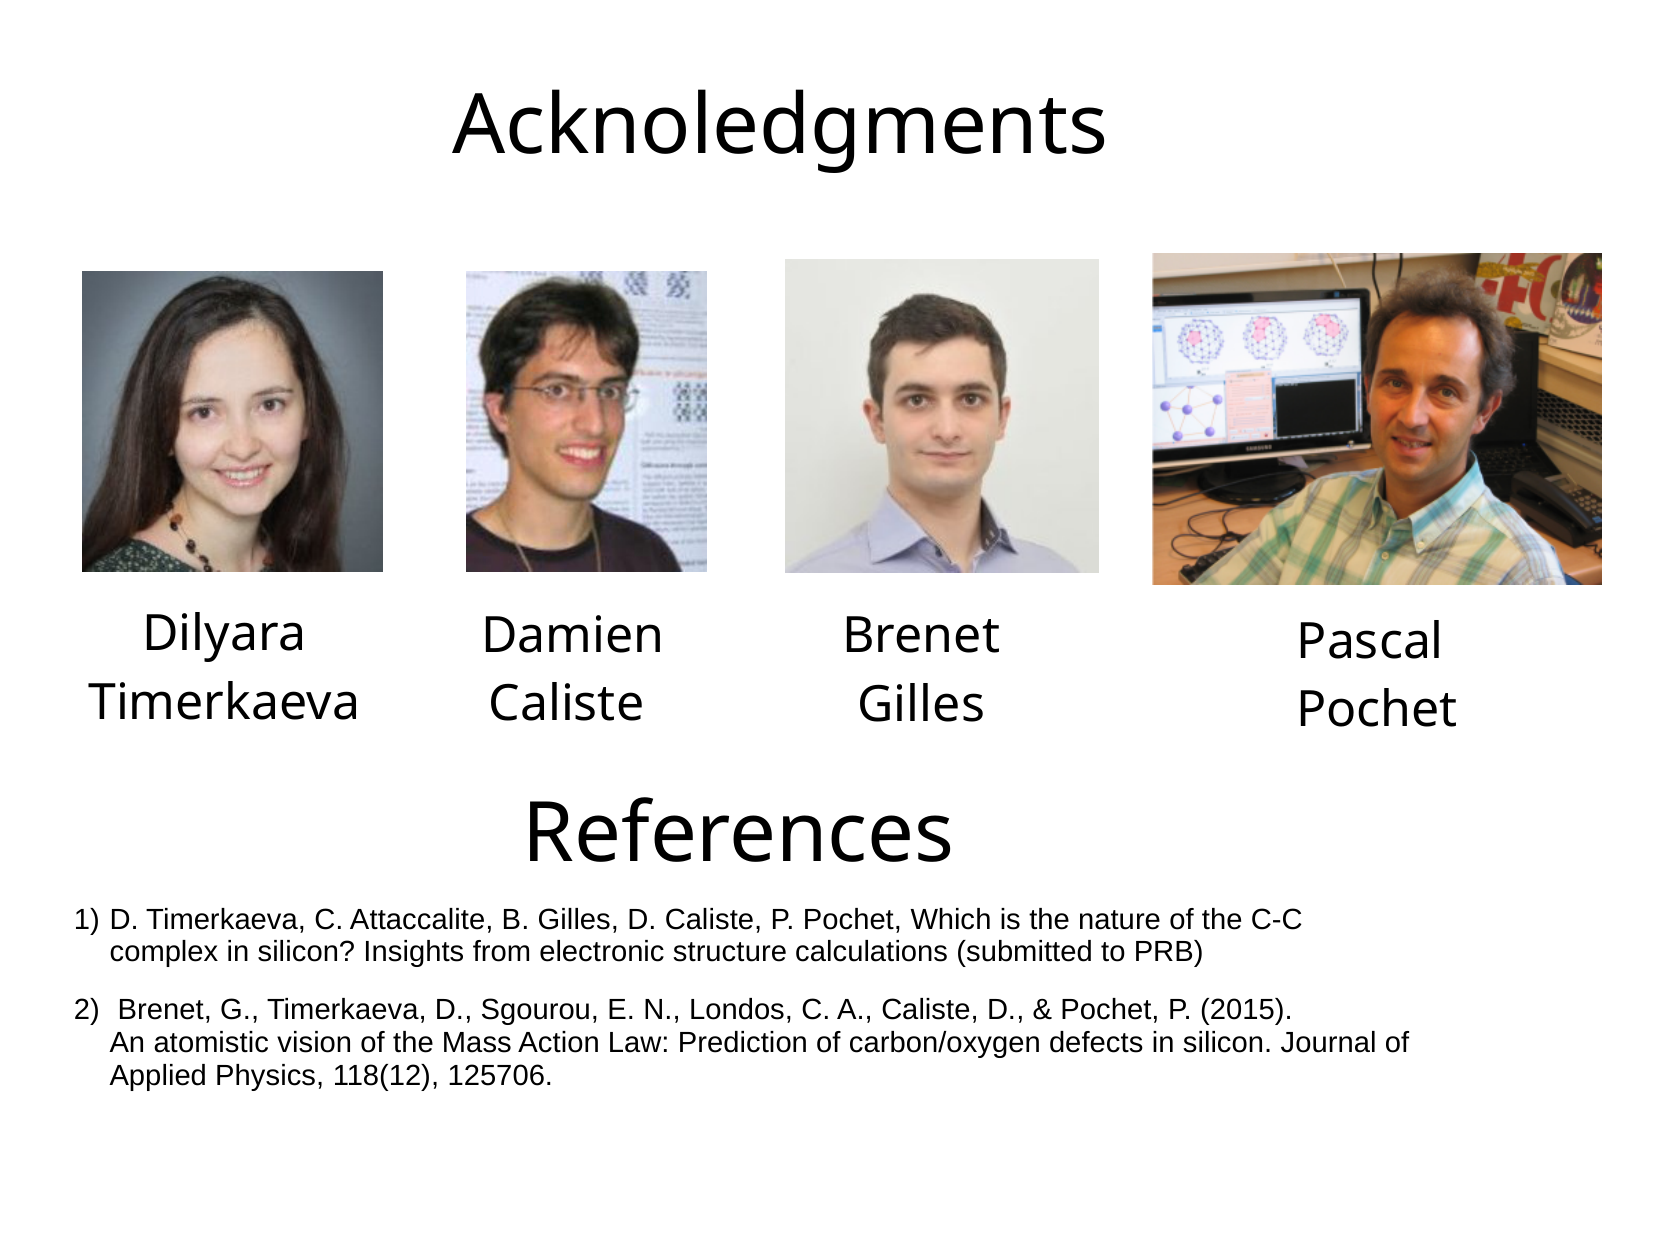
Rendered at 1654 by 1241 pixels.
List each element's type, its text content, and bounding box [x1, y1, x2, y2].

text_box Brenet Gilles [755, 602, 1087, 733]
text_box Dilyara Timerkaeva [59, 600, 390, 731]
text_box Pascal Pochet [1224, 608, 1530, 739]
picture [82, 271, 383, 572]
title Acknoledgments [277, 59, 1305, 184]
title References [236, 767, 1264, 892]
picture [1151, 253, 1602, 585]
text_box D. Timerkaeva, C. Attaccalite, B. Gilles, D. Caliste, P. Pochet, Which is the nature of the C-C complex in silicon? Insights from electronic structure calculations (submitted to PRB) Brenet, G., Timerkaeva, D., Sgourou, E. N., Londos, C. A., Caliste, D., & Pochet, P. (2015). An atomistic vision of the Mass Action Law: Prediction of carbon/oxygen defects in silicon. Journal of Applied Physics, 118(12), 125706. [59, 895, 1430, 1158]
picture [466, 271, 707, 572]
picture [785, 259, 1099, 573]
text_box Damien Caliste [407, 602, 739, 732]
